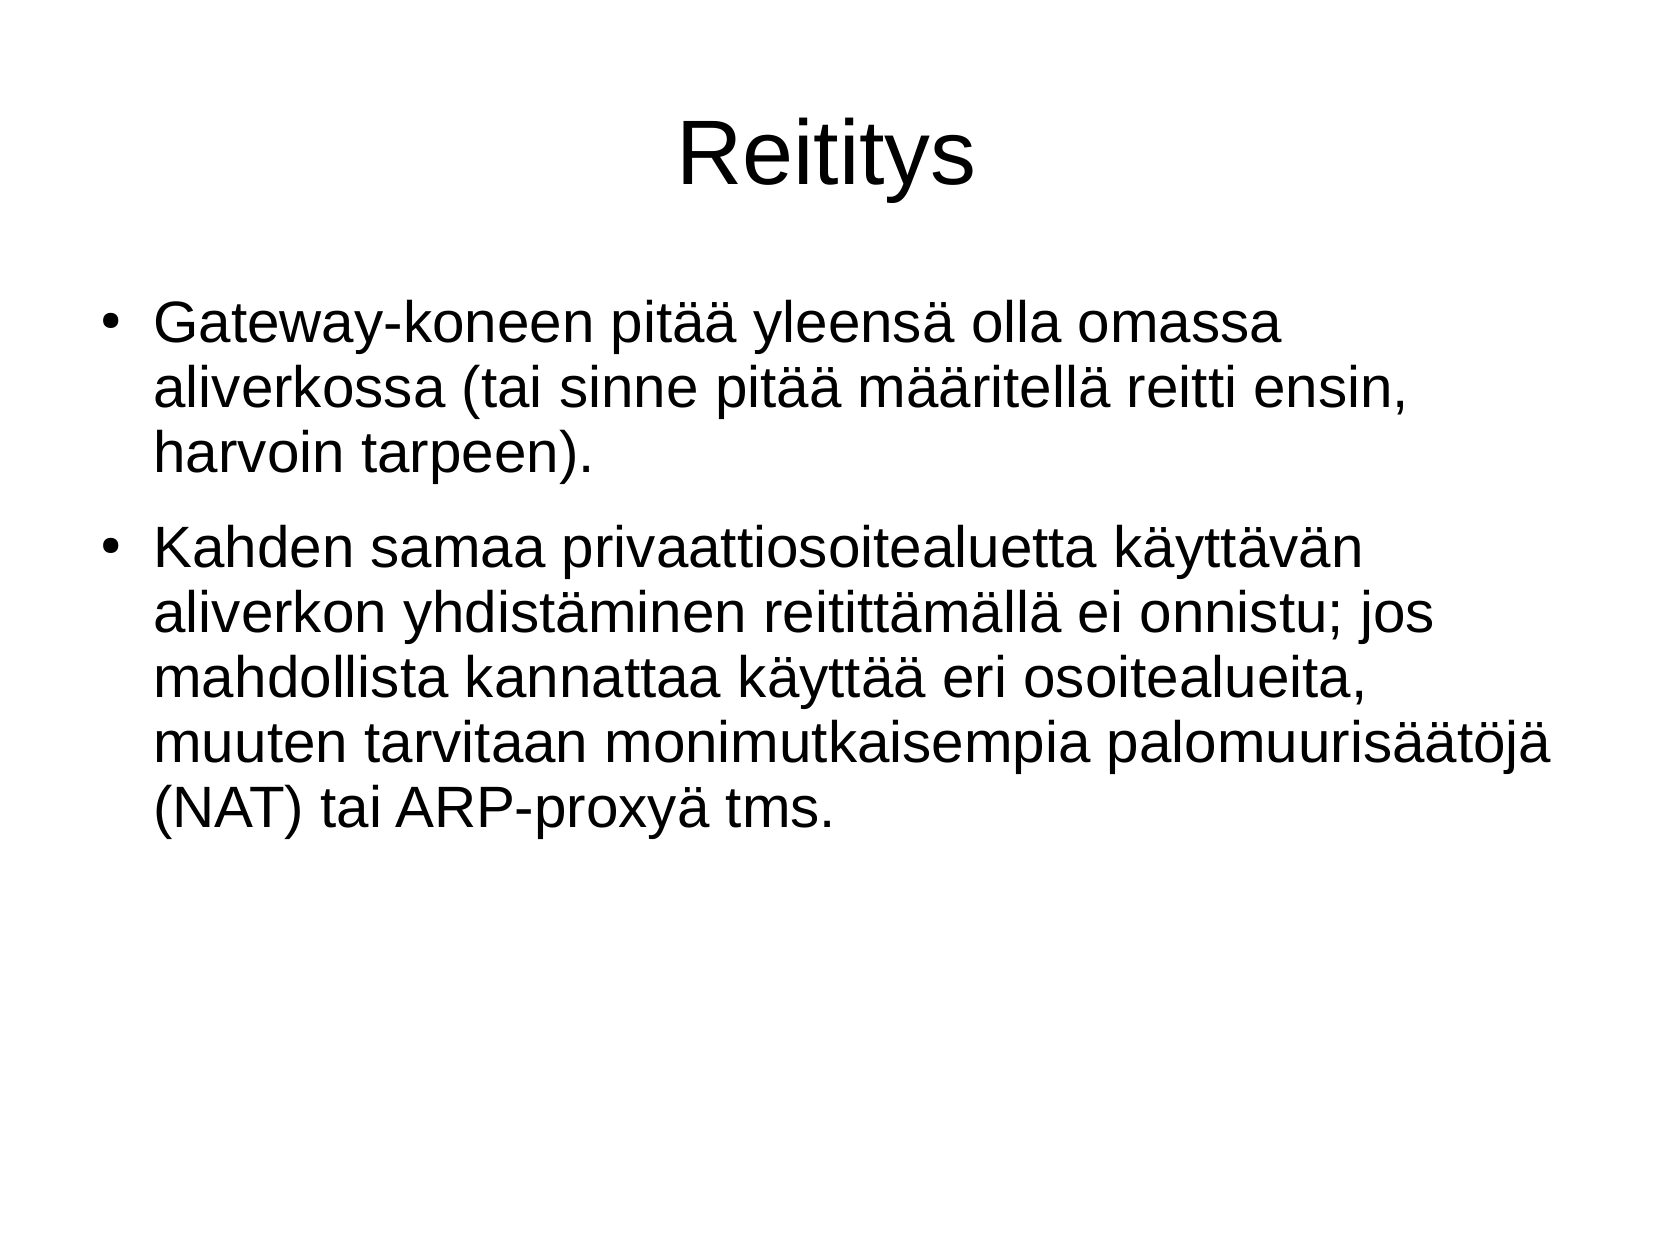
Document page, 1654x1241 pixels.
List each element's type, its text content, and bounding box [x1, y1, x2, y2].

title Reititys [82, 49, 1571, 257]
list Gateway-koneen pitää yleensä olla omassa aliverkossa (tai sinne pitää määritellä reitti ensin, harvoin tarpeen). Kahden samaa privaattiosoitealuetta käyttävän aliverkon yhdistäminen reitittämällä ei onnistu; jos mahdollista kannattaa käyttää eri osoitealueita, muuten tarvitaan monimutkaisempia palomuurisäätöjä (NAT) tai ARP-proxyä tms. [82, 290, 1571, 1010]
